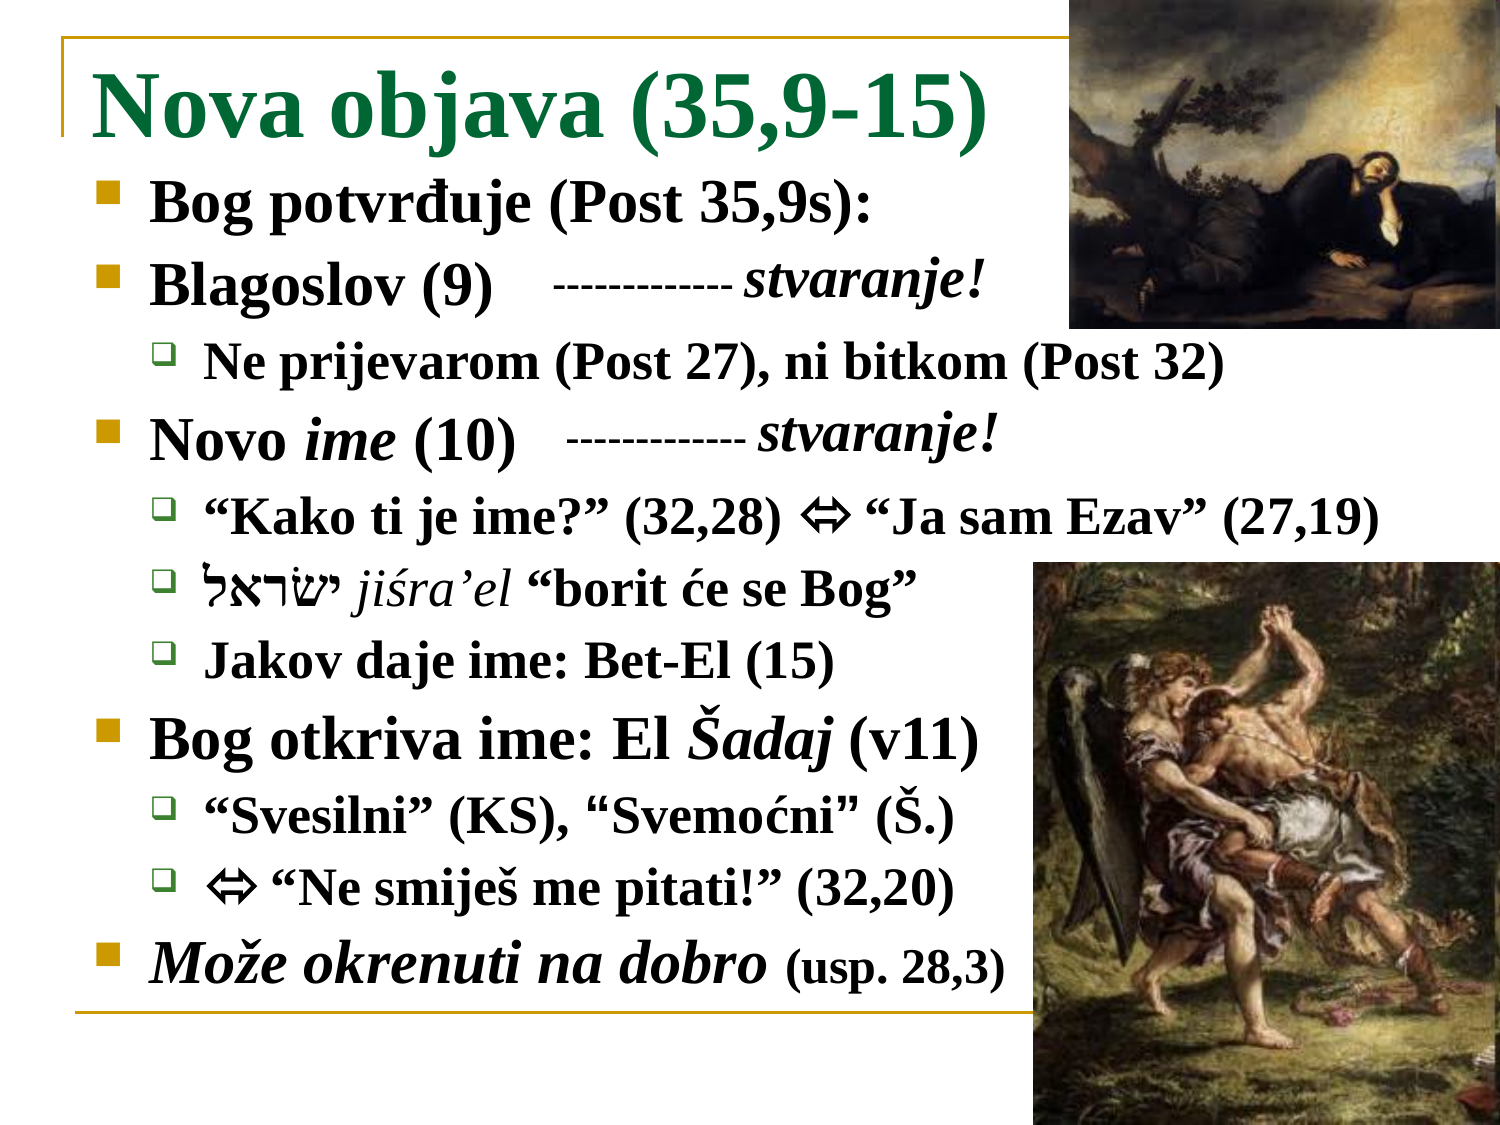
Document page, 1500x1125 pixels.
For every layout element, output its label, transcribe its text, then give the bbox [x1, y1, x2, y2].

title Nova objava (35,9-15) [76, 42, 1069, 164]
list Bog potvrđuje (Post 35,9s): Blagoslov (9) Ne prijevarom (Post 27), ni bitkom (Post 32) Novo ime (10) “Kako ti je ime?” (32,28)  “Ja sam Ezav” (27,19) ישׂראל jiśra’el “borit će se Bog” Jakov daje ime: Bet-El (15) Bog otkriva ime: El Šadaj (v11) “Svesilni” (KS), “Svemoćni” (Š.)  “Ne smiješ me pitati!” (32,20) Može okrenuti na dobro (usp. 28,3) [78, 160, 1429, 1010]
picture [1033, 562, 1500, 1125]
text_box ------------- stvaranje! [550, 385, 1122, 471]
picture [1069, 0, 1500, 329]
text_box ------------- stvaranje! [537, 231, 1109, 318]
